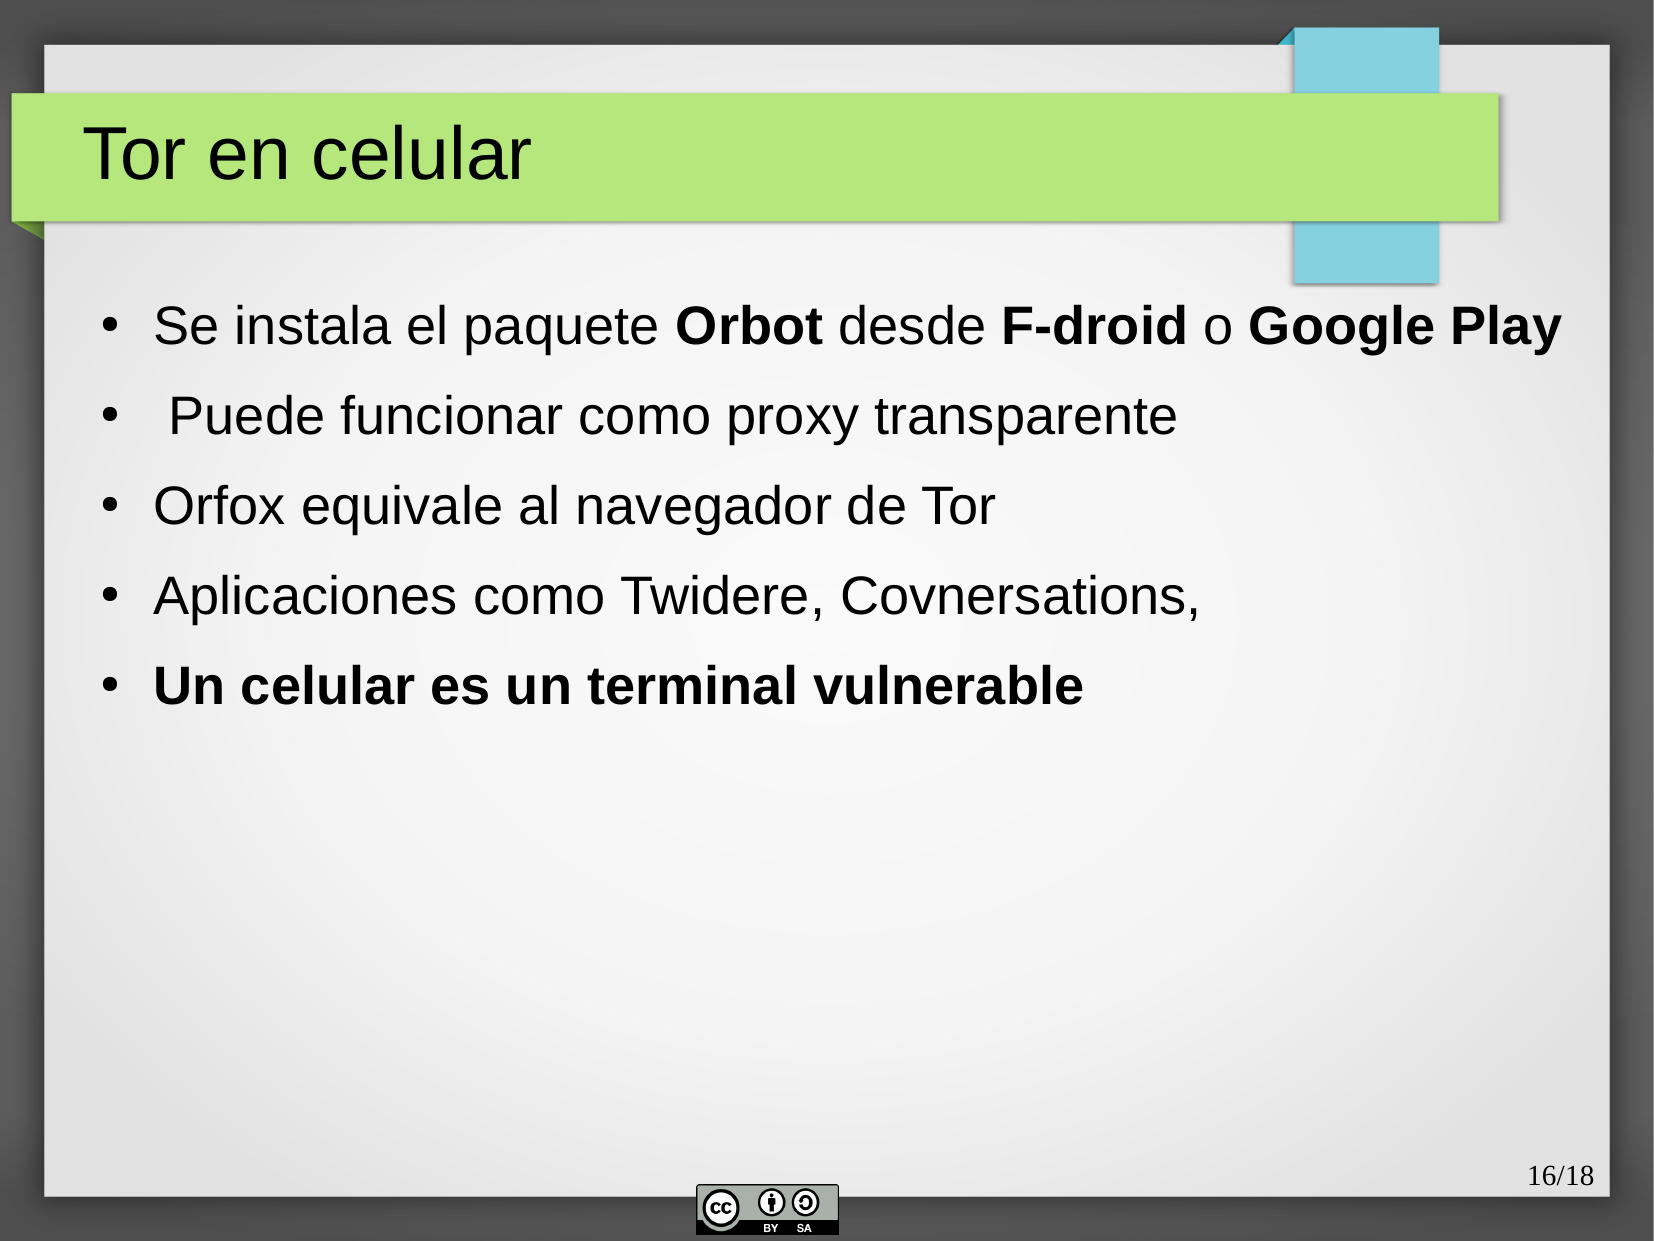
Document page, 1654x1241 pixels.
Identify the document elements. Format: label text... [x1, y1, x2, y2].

list Se instala el paquete Orbot desde F-droid o Google Play Puede funcionar como proxy transparente Orfox equivale al navegador de Tor Aplicaciones como Twidere, Covnersations, Un celular es un terminal vulnerable [82, 295, 1571, 1015]
picture [0, 0, 1654, 1241]
title Tor en celular [82, 94, 1264, 213]
